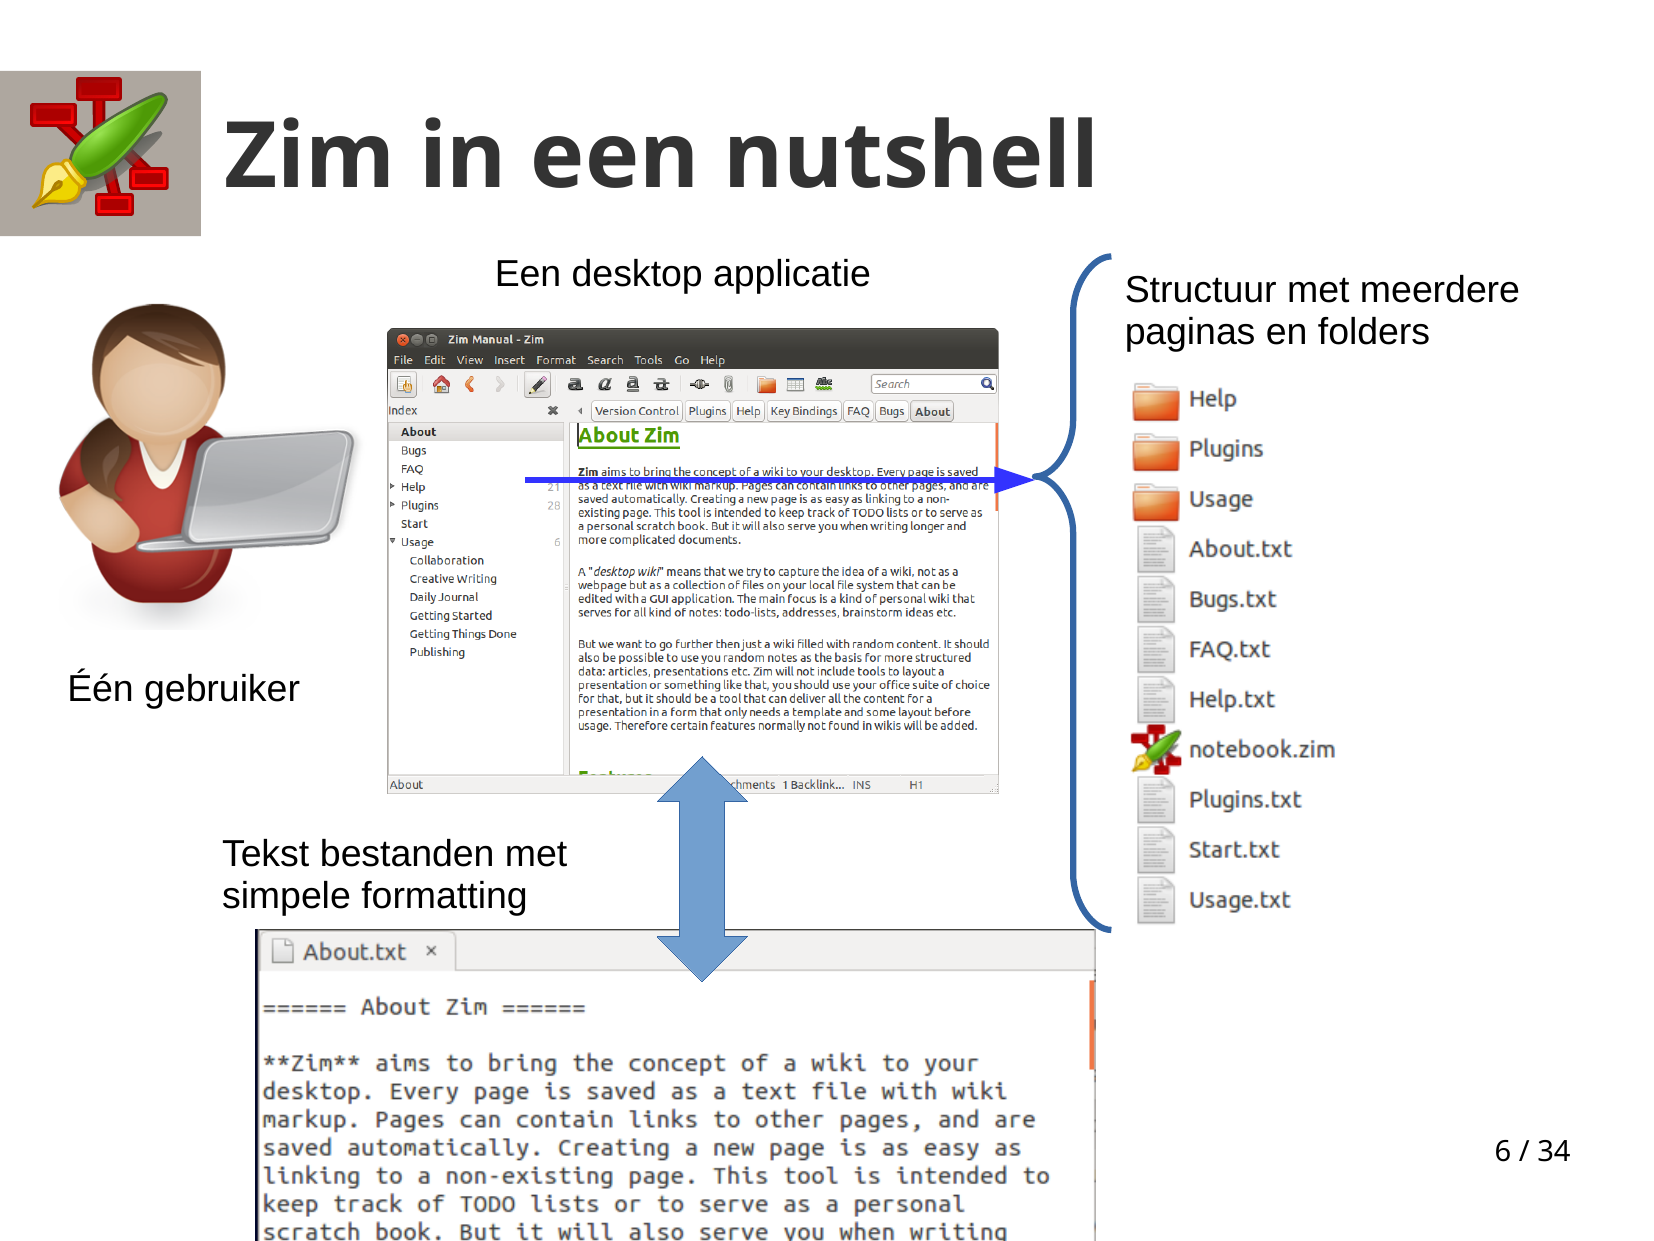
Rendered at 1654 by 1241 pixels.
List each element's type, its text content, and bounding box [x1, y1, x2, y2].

picture [387, 328, 999, 794]
picture [255, 929, 1096, 1241]
text_box Tekst bestanden met simpele formatting [207, 825, 658, 924]
title Zim in een nutshell [224, 47, 1571, 257]
text_box [657, 756, 748, 982]
text_box Één gebruiker [52, 660, 316, 717]
picture [32, 284, 376, 631]
text_box Een desktop applicatie [480, 245, 931, 328]
text_box Structuur met meerdere paginas en folders [1110, 261, 1591, 361]
picture [1111, 374, 1606, 966]
